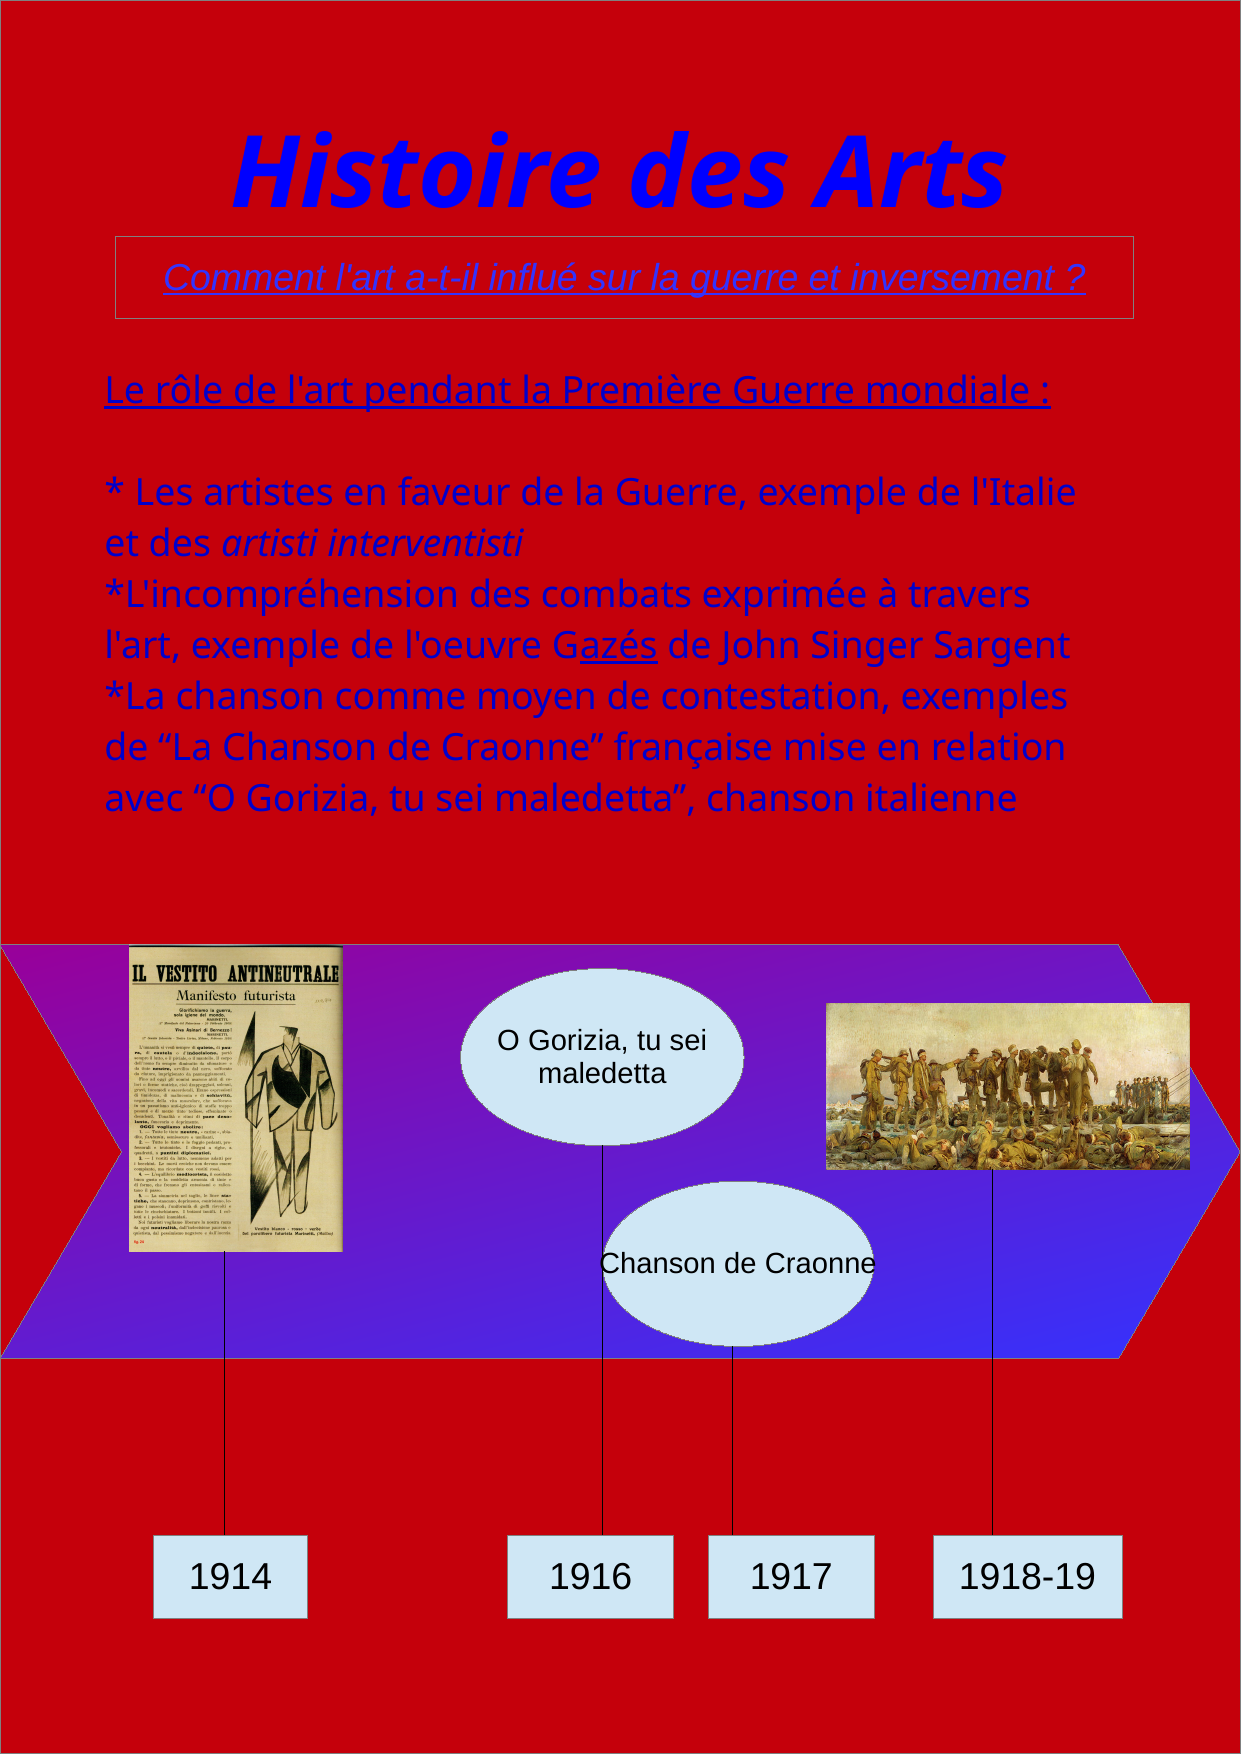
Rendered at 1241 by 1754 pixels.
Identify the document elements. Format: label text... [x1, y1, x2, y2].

text_box Chanson de Craonne [603, 1181, 874, 1347]
text_box 1916 [507, 1535, 674, 1619]
text_box O Gorizia, tu sei maledetta [460, 968, 745, 1146]
picture [826, 1003, 1190, 1170]
title Histoire des Arts [115, 76, 1125, 236]
text_box 1918-19 [933, 1535, 1123, 1619]
text_box 1914 [153, 1535, 308, 1619]
subtitle Le rôle de l'art pendant la Première Guerre mondiale : * Les artistes en faveur de la Guerre, exemple de l'Italie et des artisti interventisti *L'incompréhension des combats exprimée à travers l'art, exemple de l'oeuvre Gazés de John Singer Sargent *La chanson comme moyen de contestation, exemples de “La Chanson de Craonne” française mise en relation avec “O Gorizia, tu sei maledetta”, chanson italienne [104, 276, 1115, 910]
picture [129, 944, 343, 1252]
text_box [0, 0, 1241, 1754]
text_box 1917 [708, 1535, 875, 1619]
text_box Comment l'art a-t-il influé sur la guerre et inversement ? [115, 236, 1134, 319]
